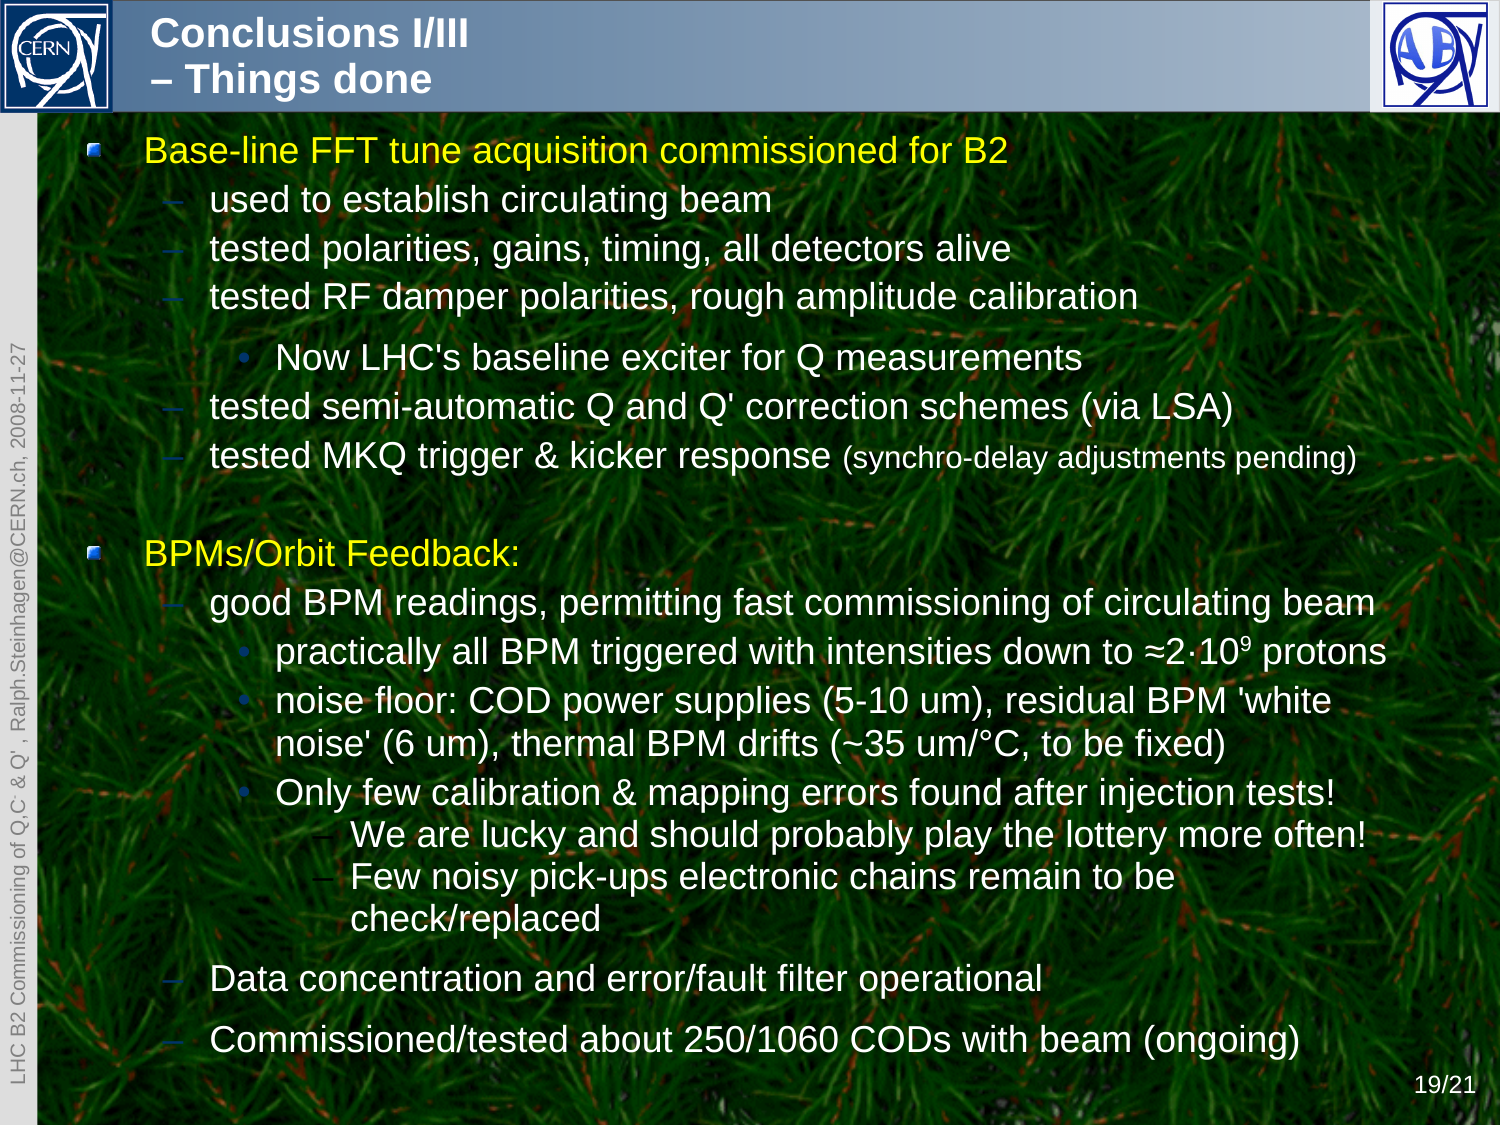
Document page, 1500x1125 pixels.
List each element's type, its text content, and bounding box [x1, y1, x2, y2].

picture [1382, 1, 1489, 108]
title Conclusions I/III – Things done [150, 0, 1201, 113]
list Base-line FFT tune acquisition commissioned for B2 used to establish circulating beam tested polarities, gains, timing, all detectors alive tested RF damper polarities, rough amplitude calibration Now LHC's baseline exciter for Q measurements tested semi-automatic Q and Q' correction schemes (via LSA) tested MKQ trigger & kicker response (synchro-delay adjustments pending) BPMs/Orbit Feedback: good BPM readings, permitting fast commissioning of circulating beam practically all BPM triggered with intensities down to ≈2·109 protons noise floor: COD power supplies (5-10 um), residual BPM 'white noise' (6 um), thermal BPM drifts (~35 um/°C, to be fixed) Only few calibration & mapping errors found after injection tests! We are lucky and should probably play the lottery more often! Few noisy pick-ups electronic chains remain to be check/replaced Data concentration and error/fault filter operational Commissioned/tested about 250/1060 CODs with beam (ongoing) [87, 128, 1438, 1093]
picture [0, 0, 1500, 1125]
